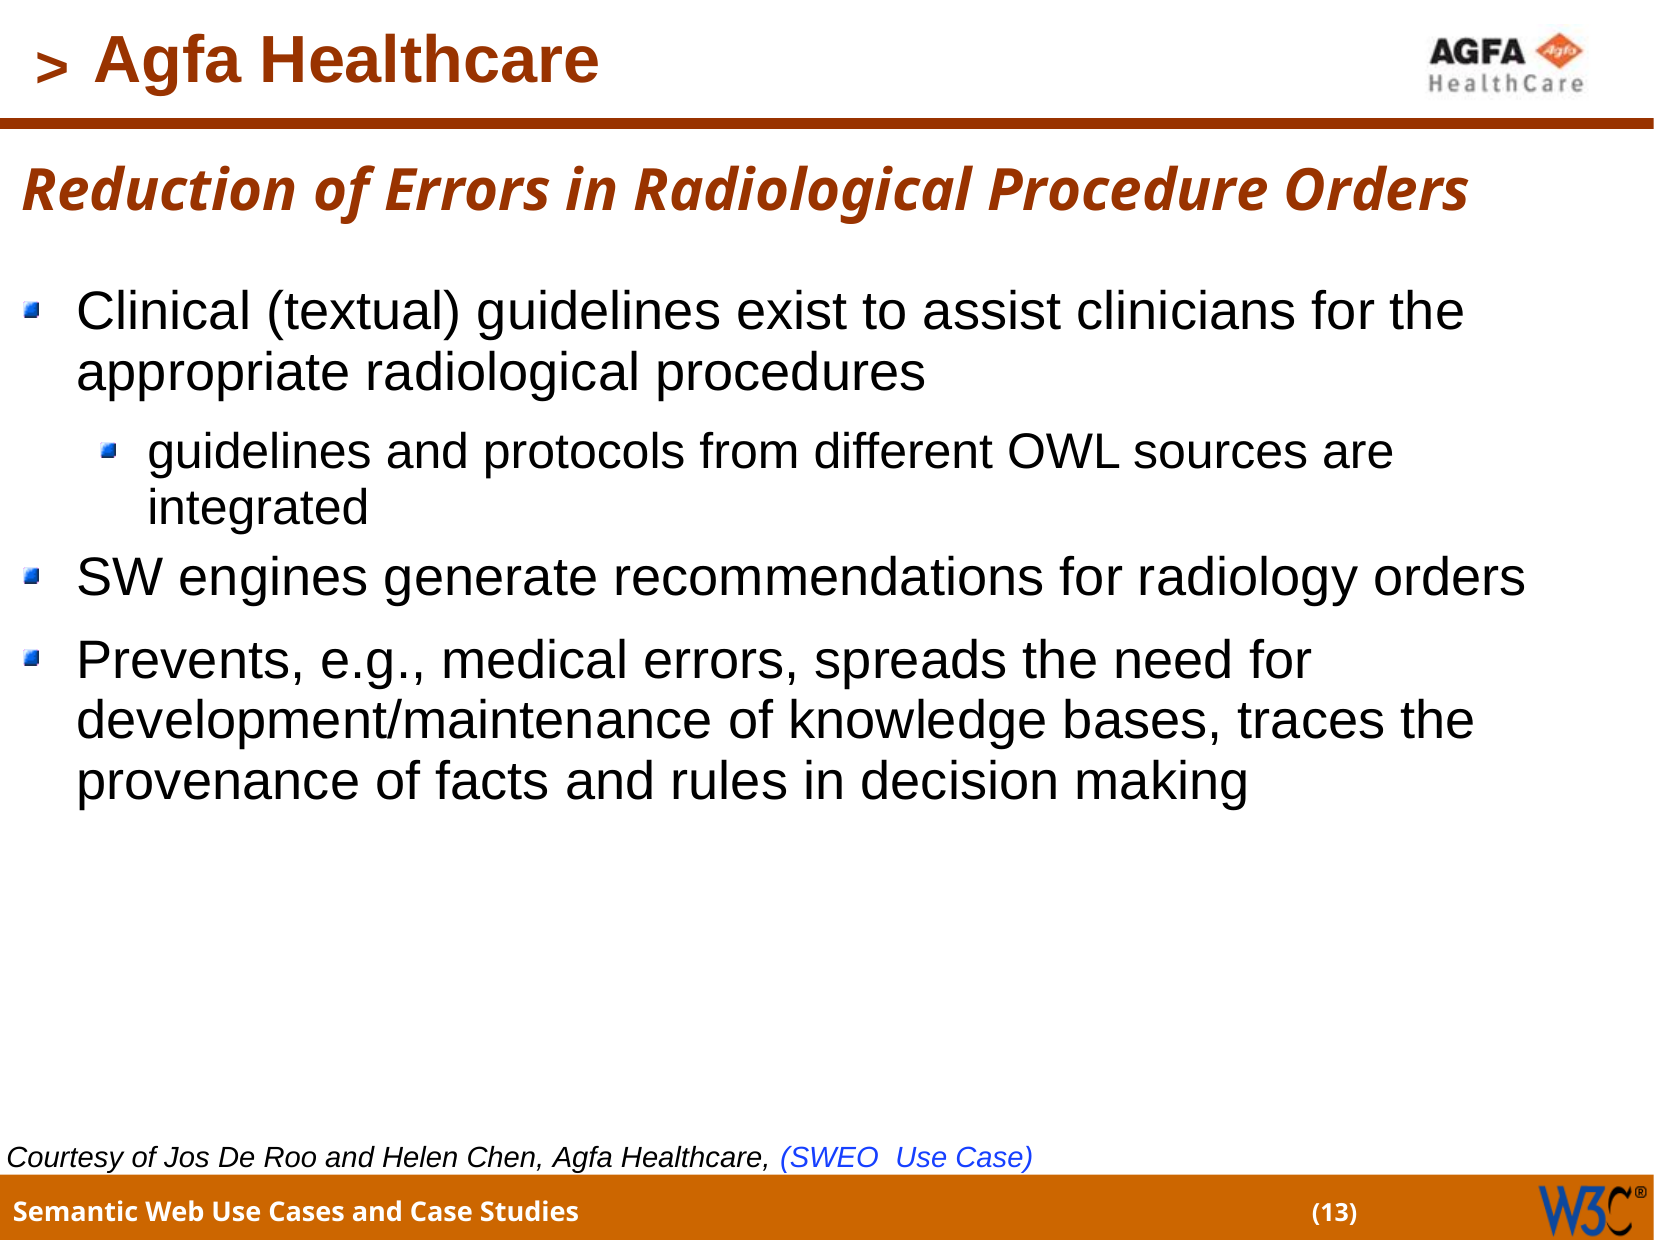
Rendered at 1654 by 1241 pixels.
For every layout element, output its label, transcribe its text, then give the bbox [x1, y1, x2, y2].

list Clinical (textual) guidelines exist to assist clinicians for the appropriate radiological procedures guidelines and protocols from different OWL sources are integrated SW engines generate recommendations for radiology orders Prevents, e.g., medical errors, spreads the need for development/maintenance of knowledge bases, traces the provenance of facts and rules in decision making [5, 277, 1601, 1057]
text_box Courtesy of Jos De Roo and Helen Chen, Agfa Healthcare, (SWEO Use Case) [6, 1139, 1035, 1173]
text_box Reduction of Errors in Radiological Procedure Orders [21, 149, 1563, 223]
picture [1535, 1183, 1651, 1240]
title Agfa Healthcare [93, 0, 1493, 119]
picture [1413, 24, 1603, 108]
